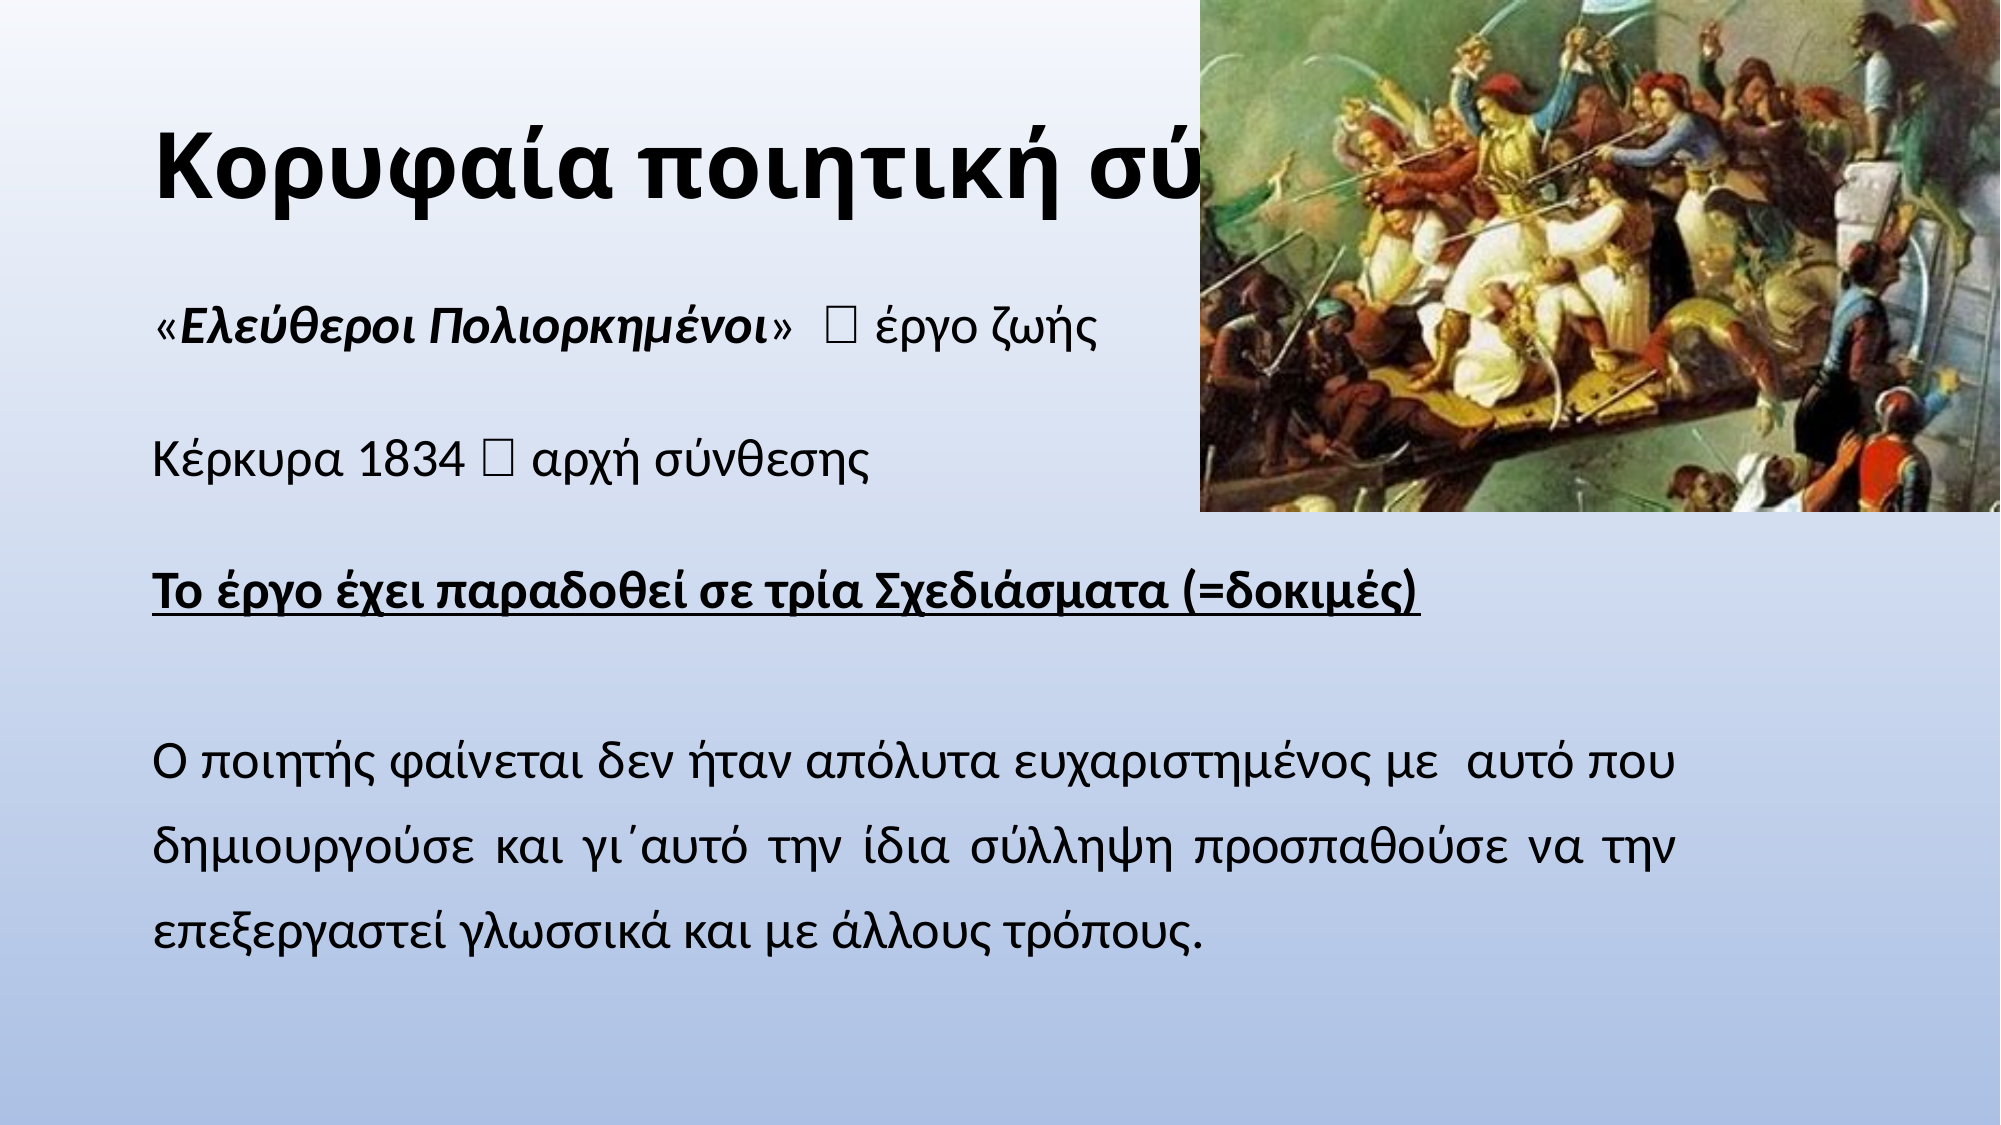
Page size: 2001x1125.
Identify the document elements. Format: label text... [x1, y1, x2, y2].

picture [1200, 0, 2000, 512]
title Κορυφαία ποιητική σύνθεση [137, 59, 1200, 278]
list «Ελεύθεροι Πολιορκημένοι»  έργο ζωής Κέρκυρα 1834  αρχή σύνθεσης Το έργο έχει παραδοθεί σε τρία Σχεδιάσματα (=δοκιμές) Ο ποιητής φαίνεται δεν ήταν απόλυτα ευχαριστημένος με αυτό που δημιουργούσε και γι΄αυτό την ίδια σύλληψη προσπαθούσε να την επεξεργαστεί γλωσσικά και με άλλους τρόπους. [137, 299, 1863, 1014]
